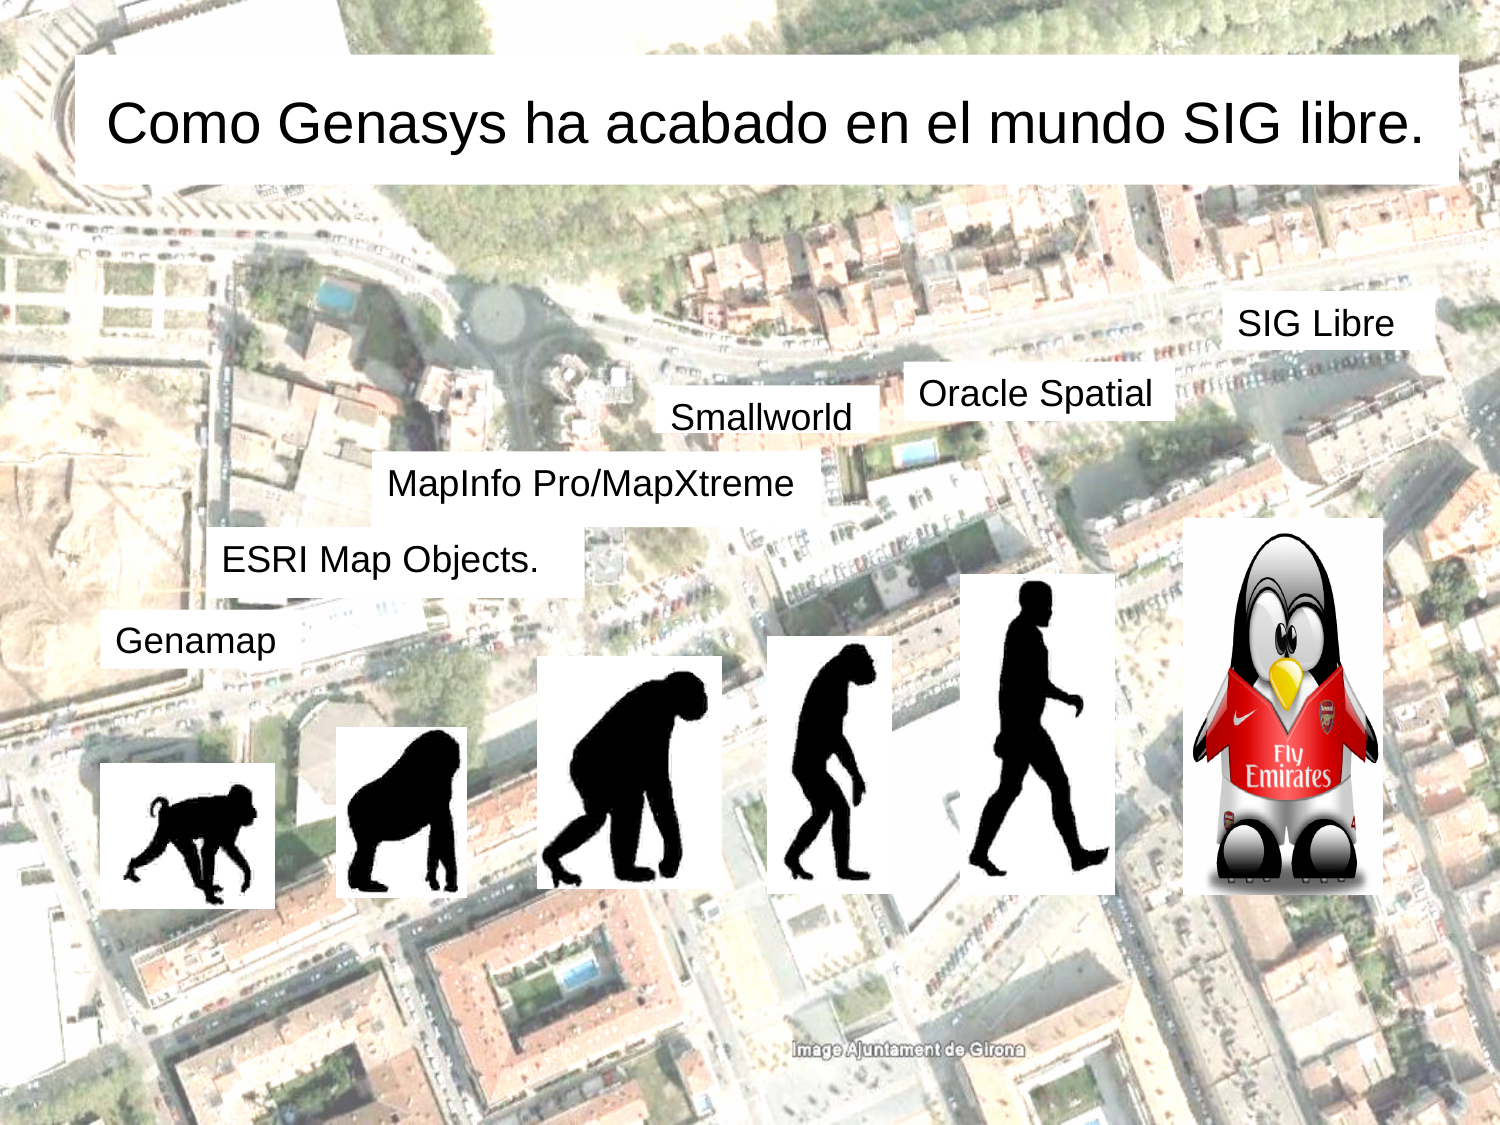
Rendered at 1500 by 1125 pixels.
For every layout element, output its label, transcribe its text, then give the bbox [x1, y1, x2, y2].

text_box Oracle Spatial [903, 361, 1176, 421]
text_box MapInfo Pro/MapXtreme [372, 451, 821, 528]
picture [0, 0, 1500, 1125]
title Como Genasys ha acabado en el mundo SIG libre. [74, 54, 1459, 185]
text_box Smallworld [655, 385, 880, 433]
text_box SIG Libre [1222, 290, 1436, 350]
text_box ESRI Map Objects. [206, 527, 585, 598]
list Genamap [100, 609, 302, 669]
